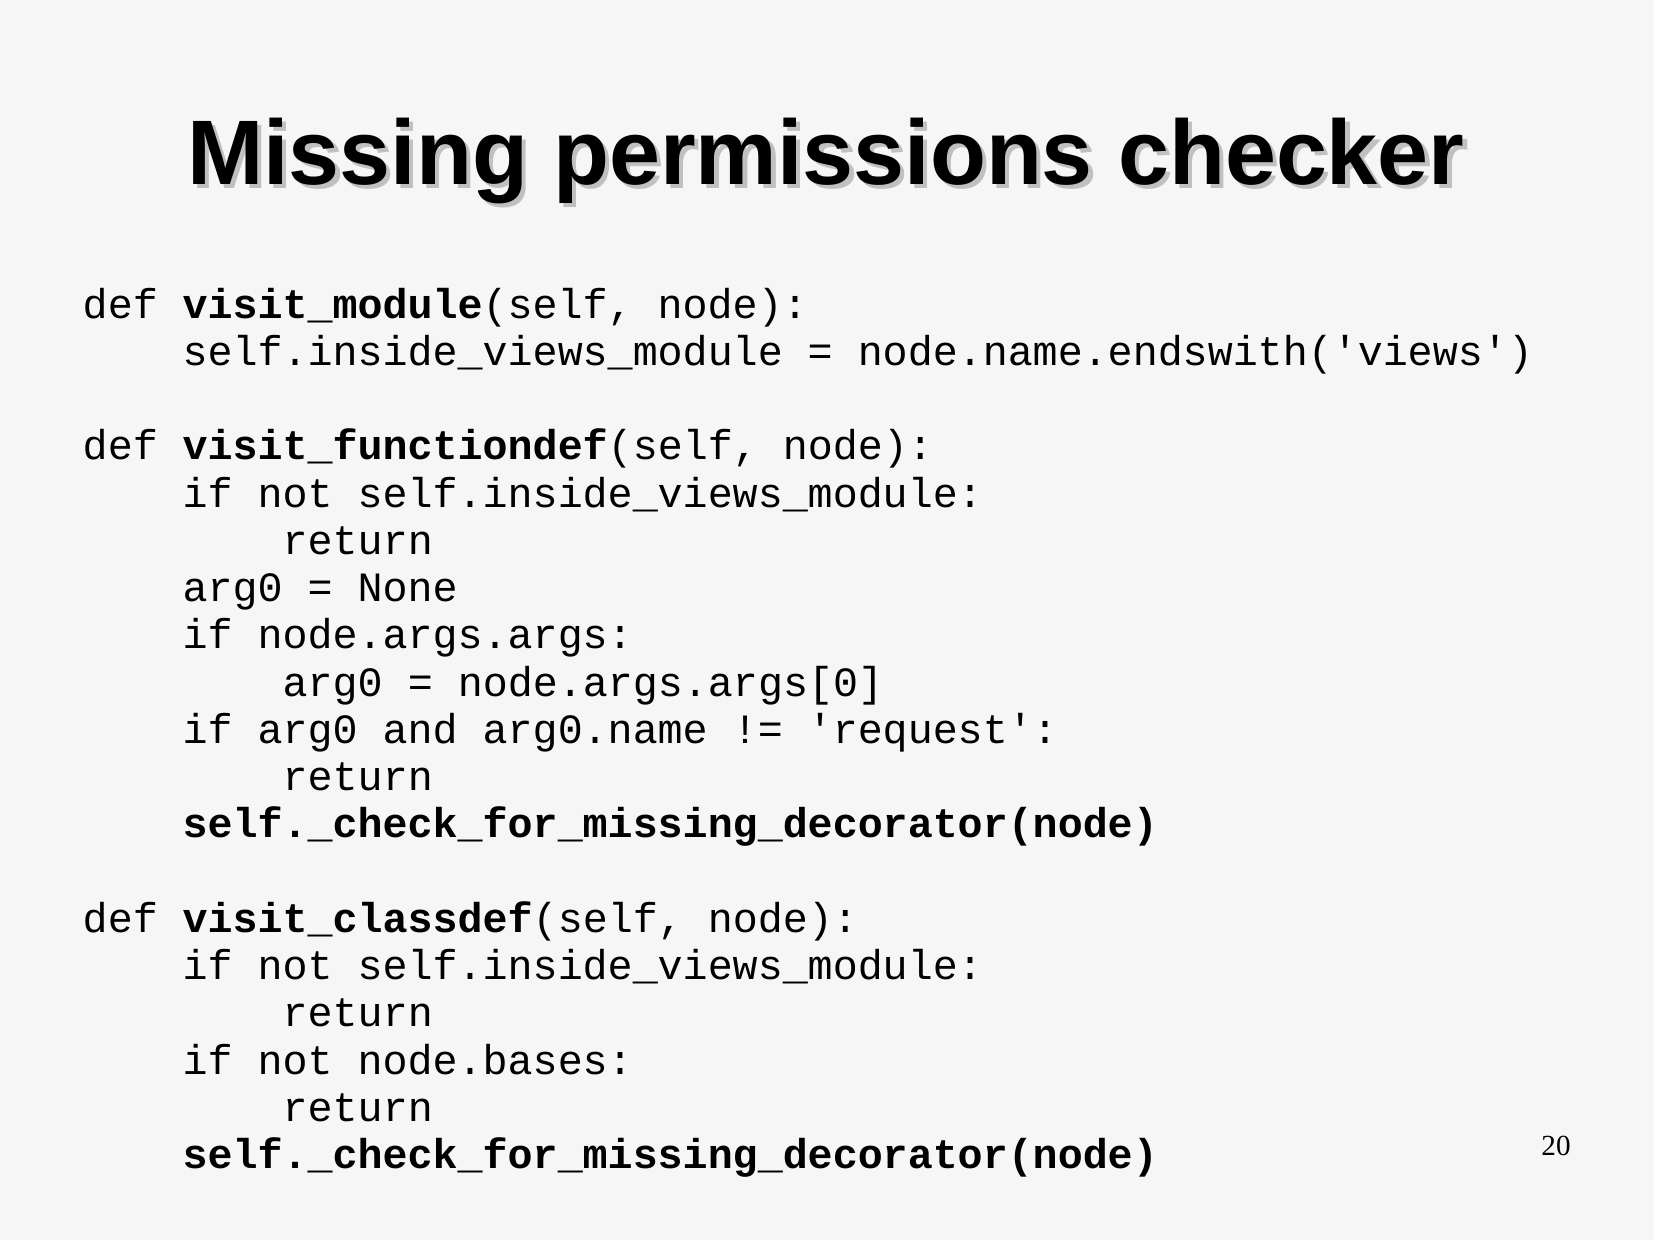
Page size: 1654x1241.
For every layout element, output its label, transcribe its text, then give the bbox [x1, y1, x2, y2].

title Missing permissions checker [82, 49, 1571, 257]
subtitle def visit_module(self, node): self.inside_views_module = node.name.endswith('views') def visit_functiondef(self, node): if not self.inside_views_module: return arg0 = None if node.args.args: arg0 = node.args.args[0] if arg0 and arg0.name != 'request': return self._check_for_missing_decorator(node) def visit_classdef(self, node): if not self.inside_views_module: return if not node.bases: return self._check_for_missing_decorator(node) [82, 224, 1619, 1241]
